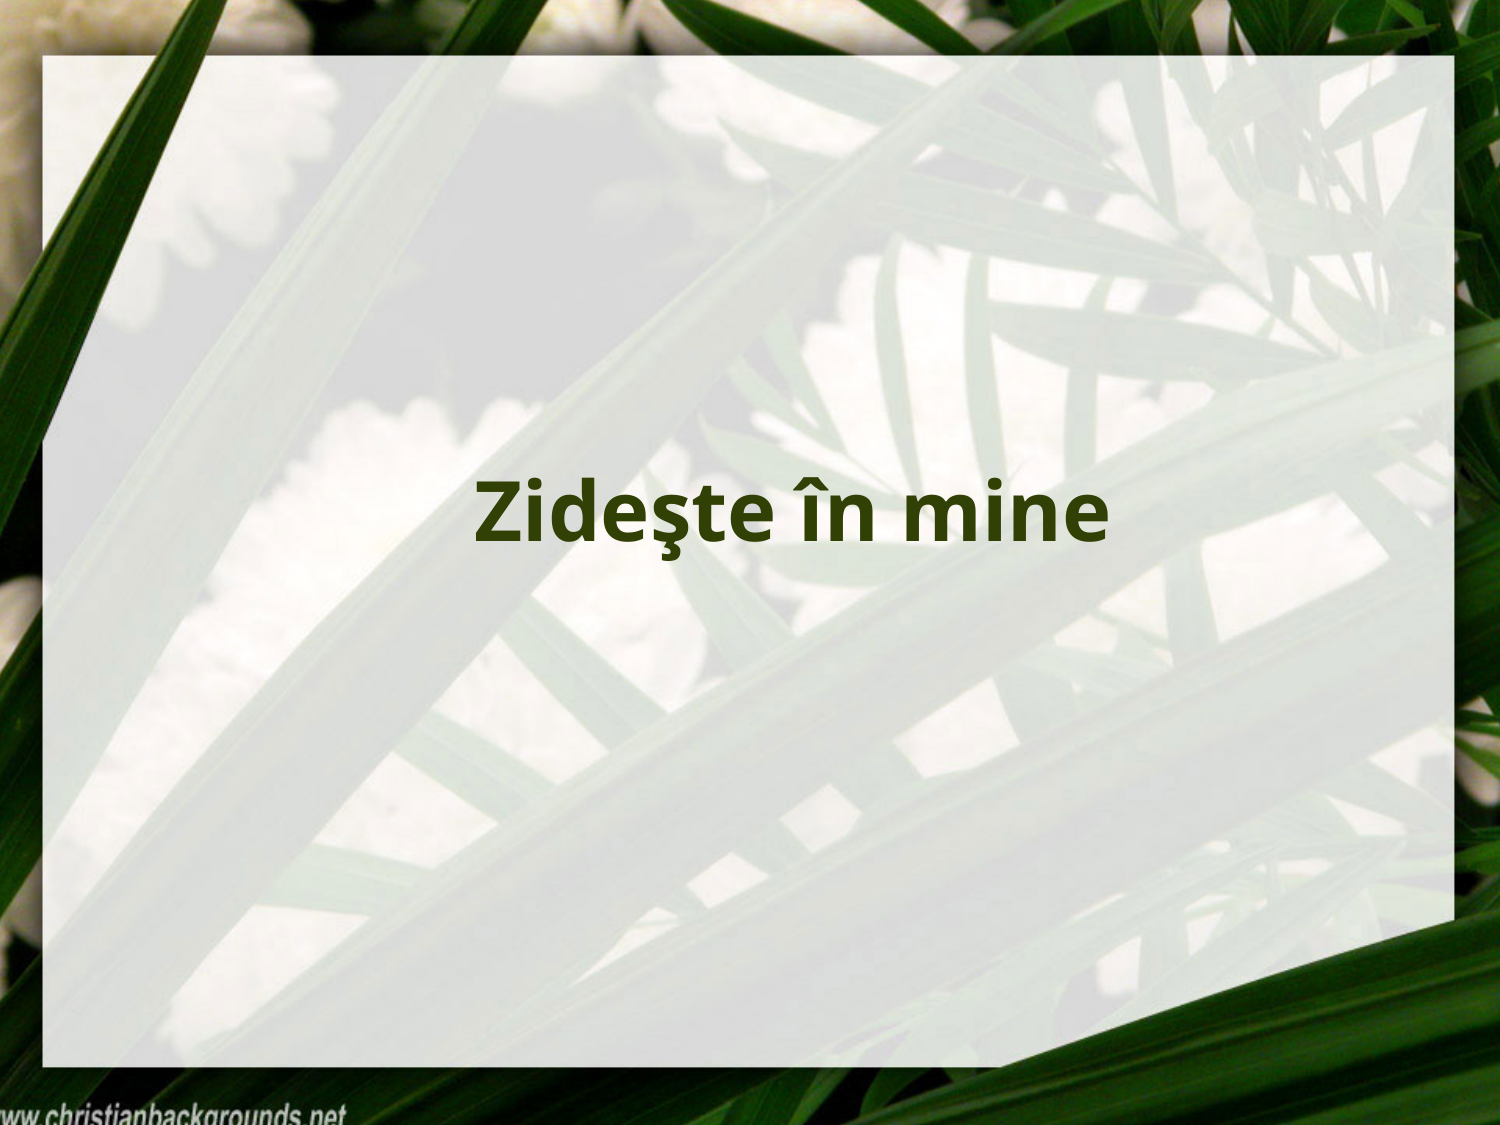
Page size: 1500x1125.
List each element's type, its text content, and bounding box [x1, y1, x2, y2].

picture [0, 0, 1500, 1125]
text_box Zideşte în mine [459, 444, 1128, 574]
